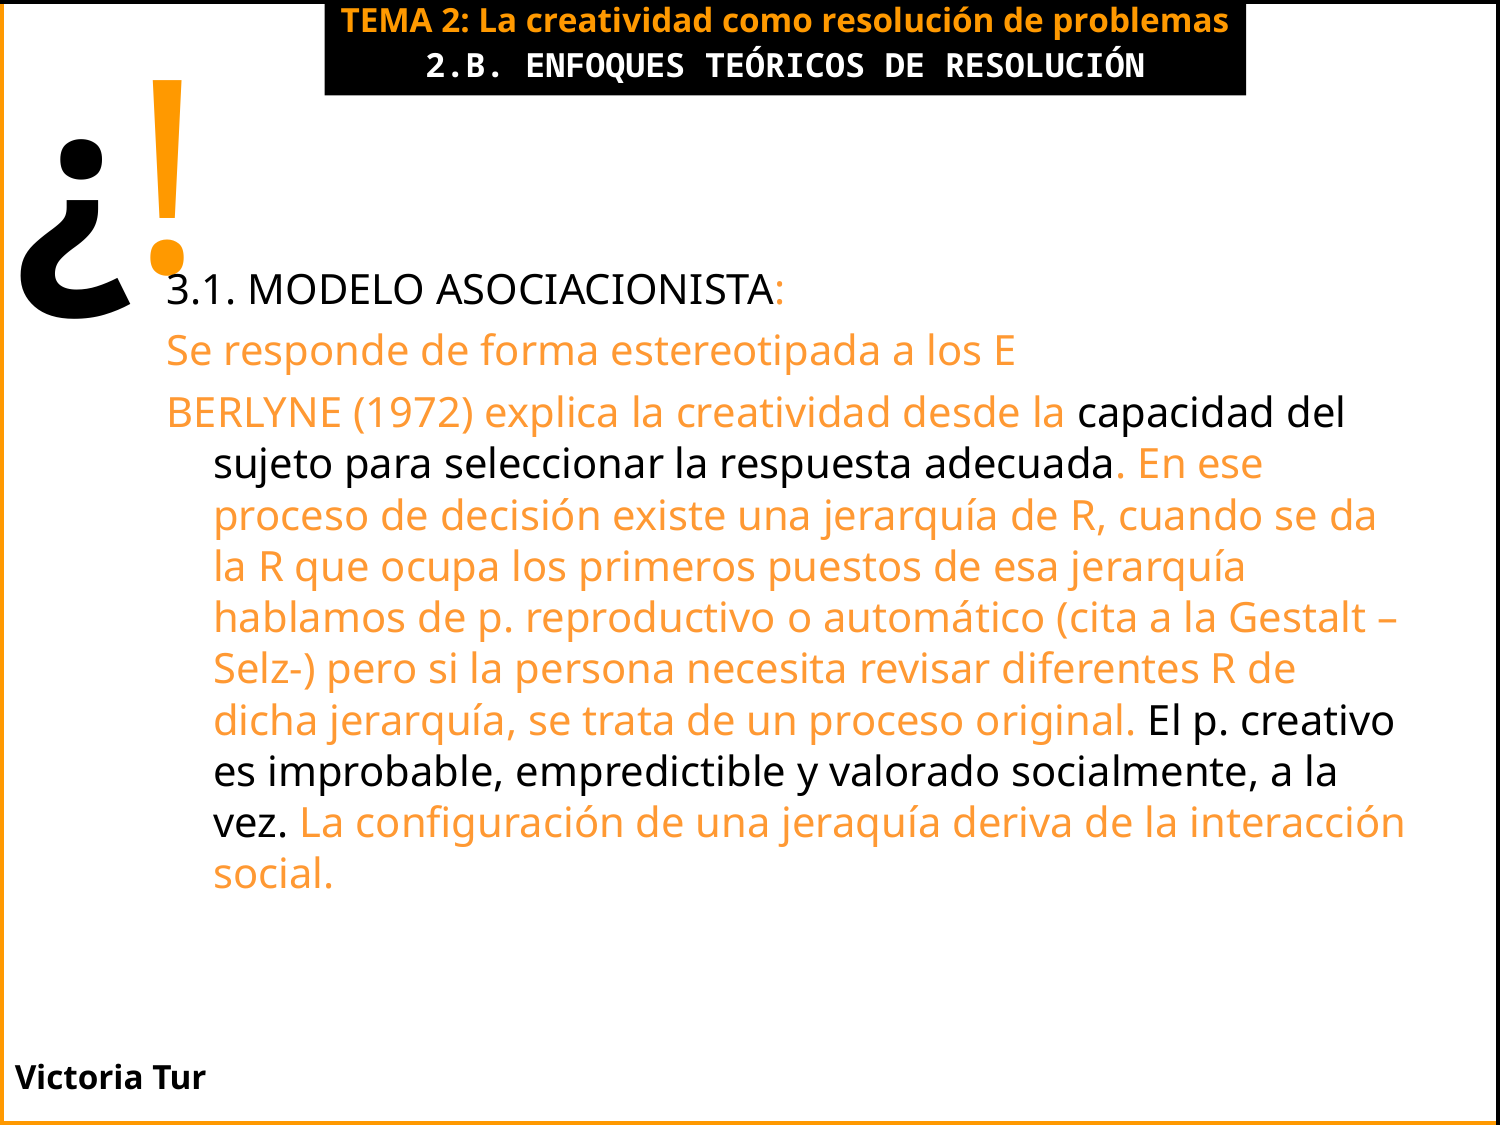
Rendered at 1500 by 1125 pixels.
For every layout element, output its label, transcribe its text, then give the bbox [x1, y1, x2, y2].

list 3.1. MODELO ASOCIACIONISTA: Se responde de forma estereotipada a los E BERLYNE (1972) explica la creatividad desde la capacidad del sujeto para seleccionar la respuesta adecuada. En ese proceso de decisión existe una jerarquía de R, cuando se da la R que ocupa los primeros puestos de esa jerarquía hablamos de p. reproductivo o automático (cita a la Gestalt –Selz-) pero si la persona necesita revisar diferentes R de dicha jerarquía, se trata de un proceso original. El p. creativo es improbable, empredictible y valorado socialmente, a la vez. La configuración de una jeraquía deriva de la interacción social. [76, 255, 1427, 998]
